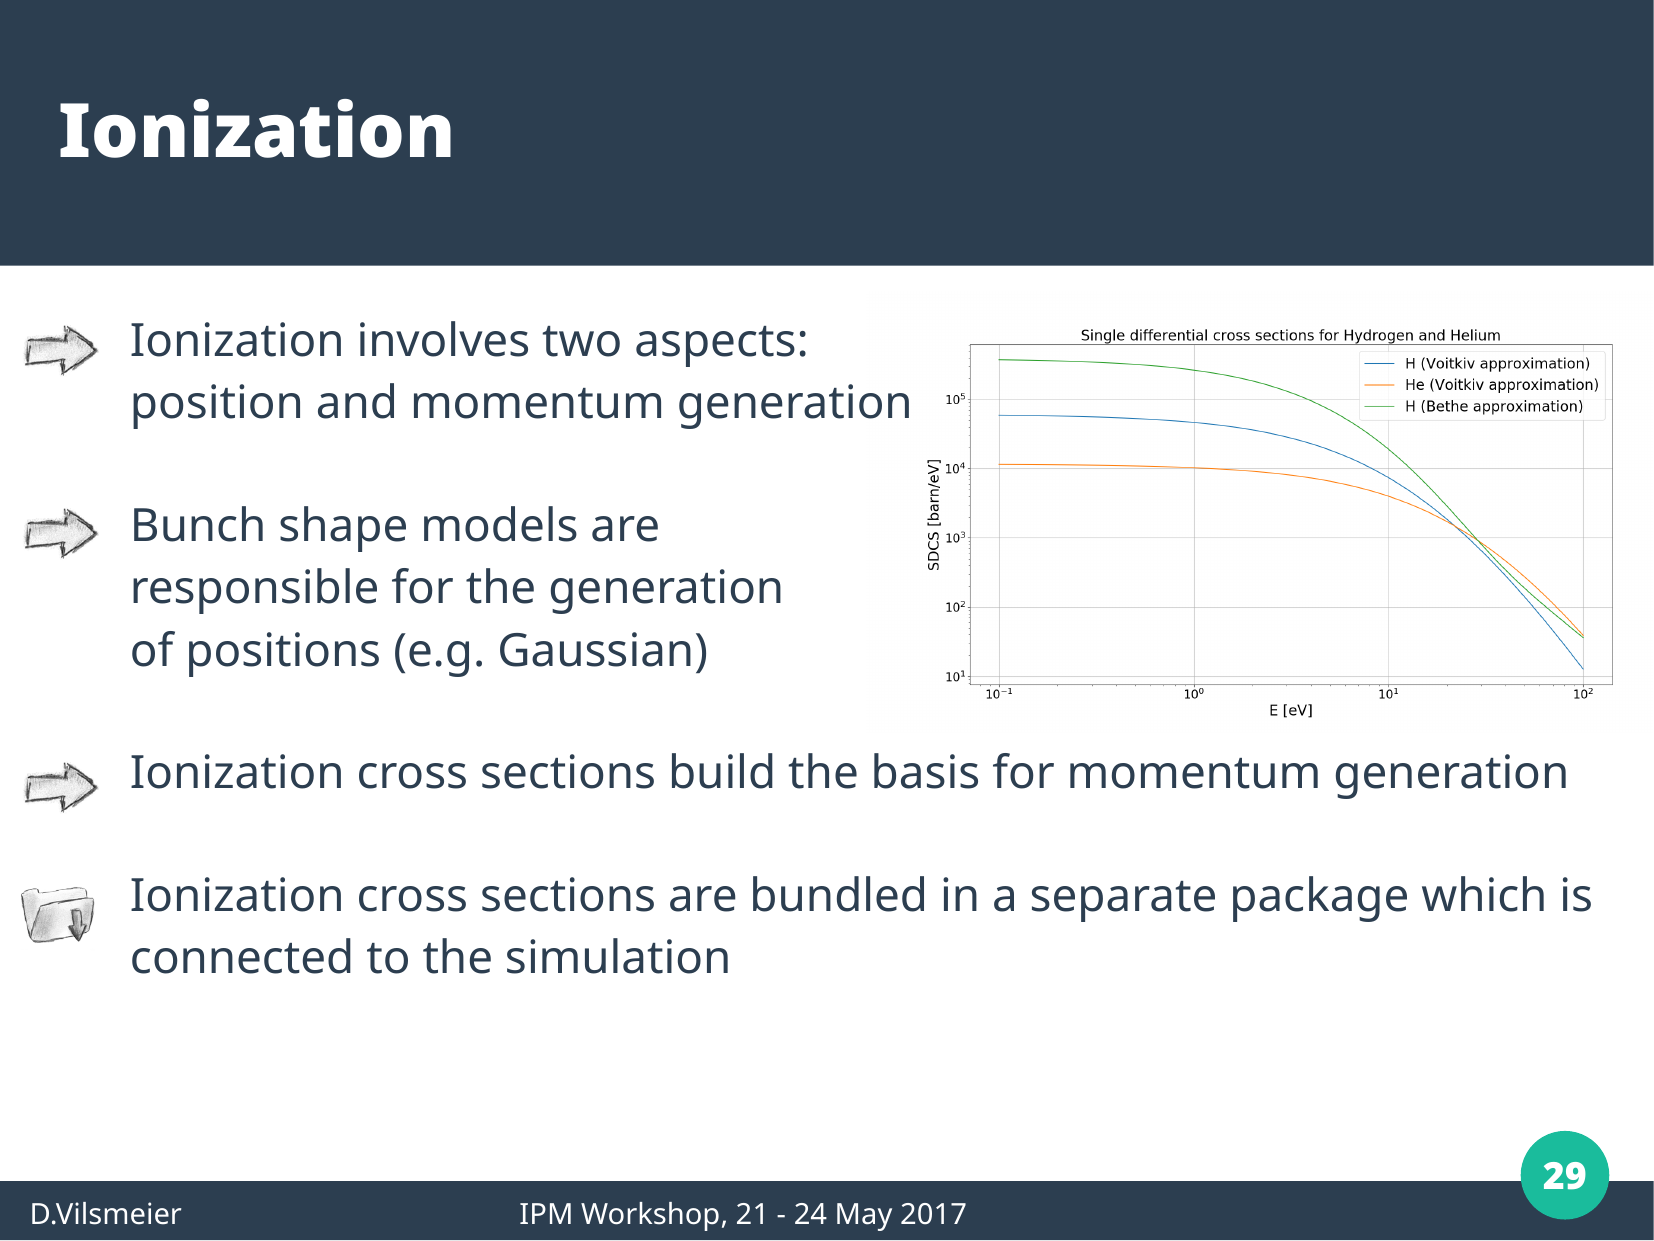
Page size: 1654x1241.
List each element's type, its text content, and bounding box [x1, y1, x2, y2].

picture [19, 745, 101, 827]
picture [866, 291, 1654, 733]
picture [19, 491, 101, 573]
picture [19, 308, 101, 390]
picture [19, 875, 95, 951]
list Ionization involves two aspects: position and momentum generation Bunch shape models are responsible for the generation of positions (e.g. Gaussian) Ionization cross sections build the basis for momentum generation Ionization cross sections are bundled in a separate package which is connected to the simulation [59, 307, 1595, 1134]
title Ionization [59, 49, 1595, 207]
